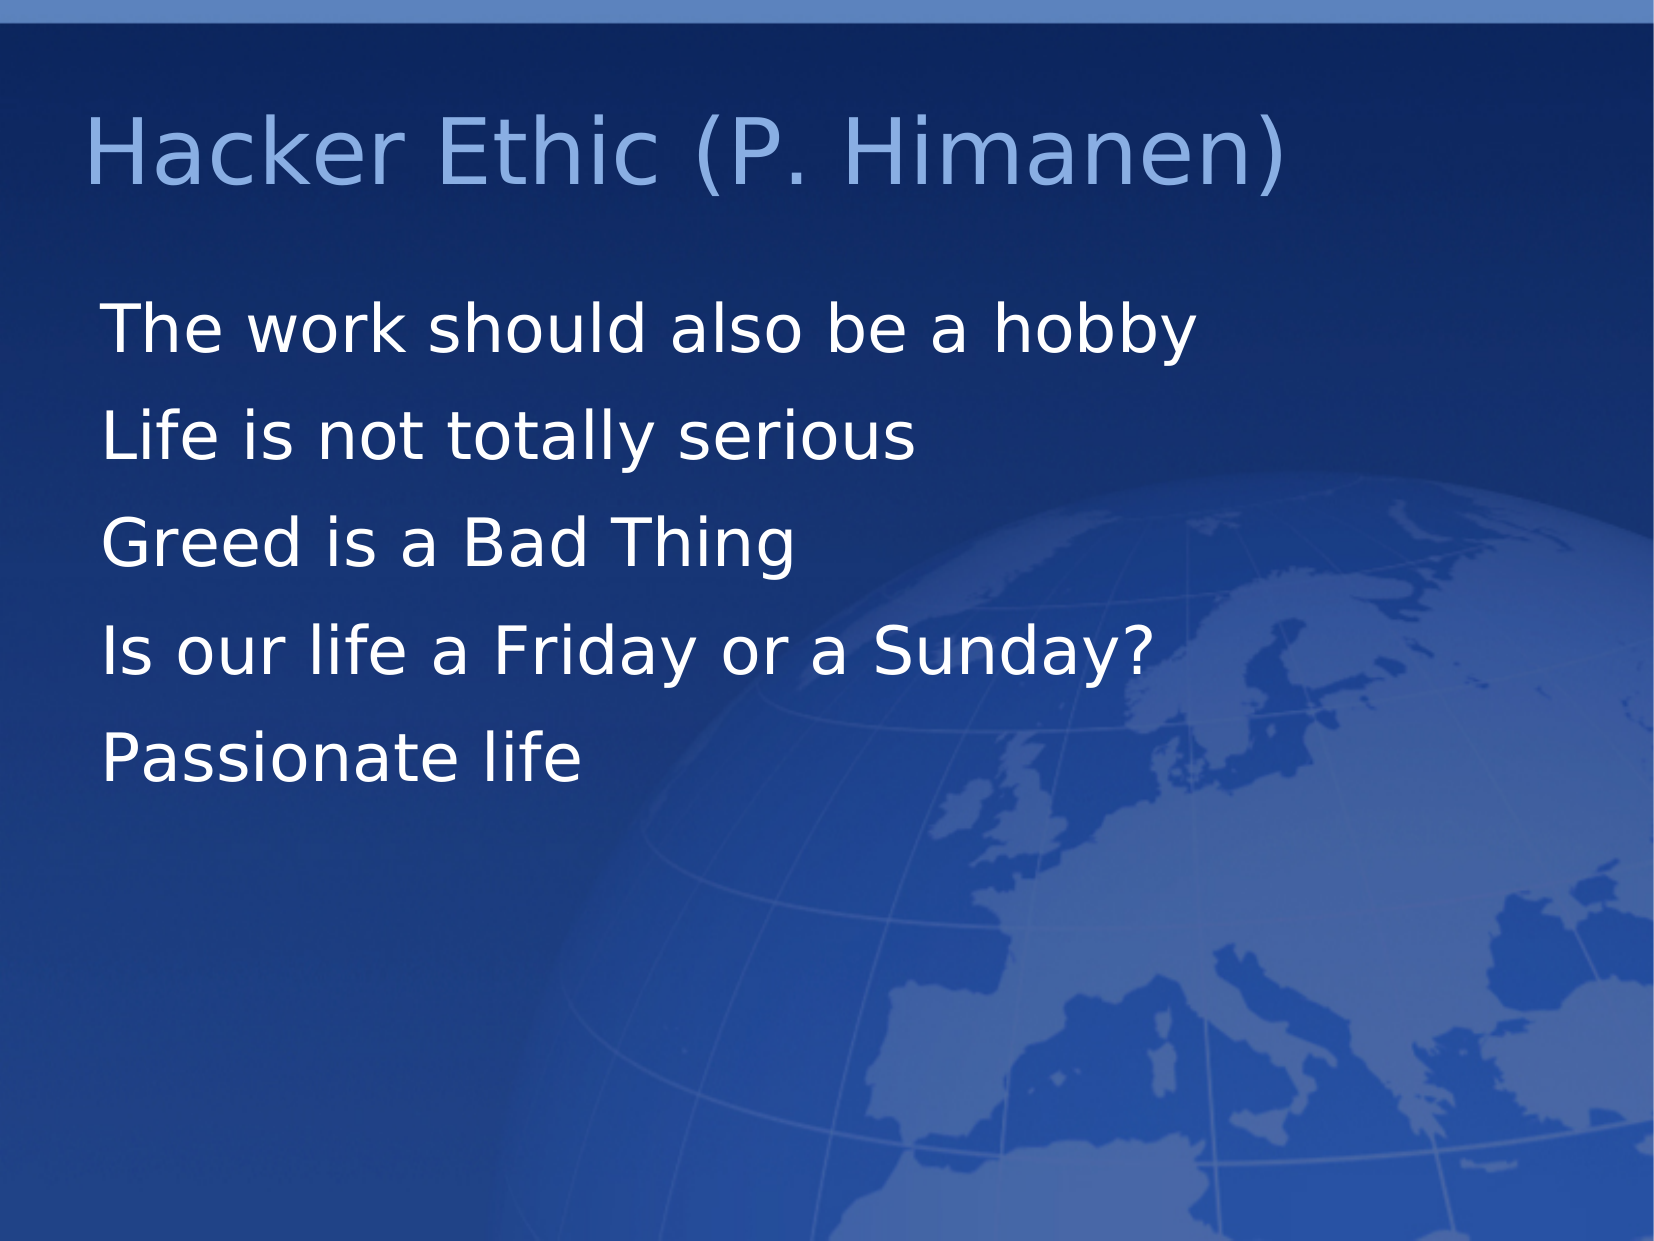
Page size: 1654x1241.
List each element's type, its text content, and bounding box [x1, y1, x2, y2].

picture [0, 0, 1654, 1241]
list The work should also be a hobby Life is not totally serious Greed is a Bad Thing Is our life a Friday or a Sunday? Passionate life [82, 290, 1571, 1094]
title Hacker Ethic (P. Himanen) [82, 56, 1571, 250]
